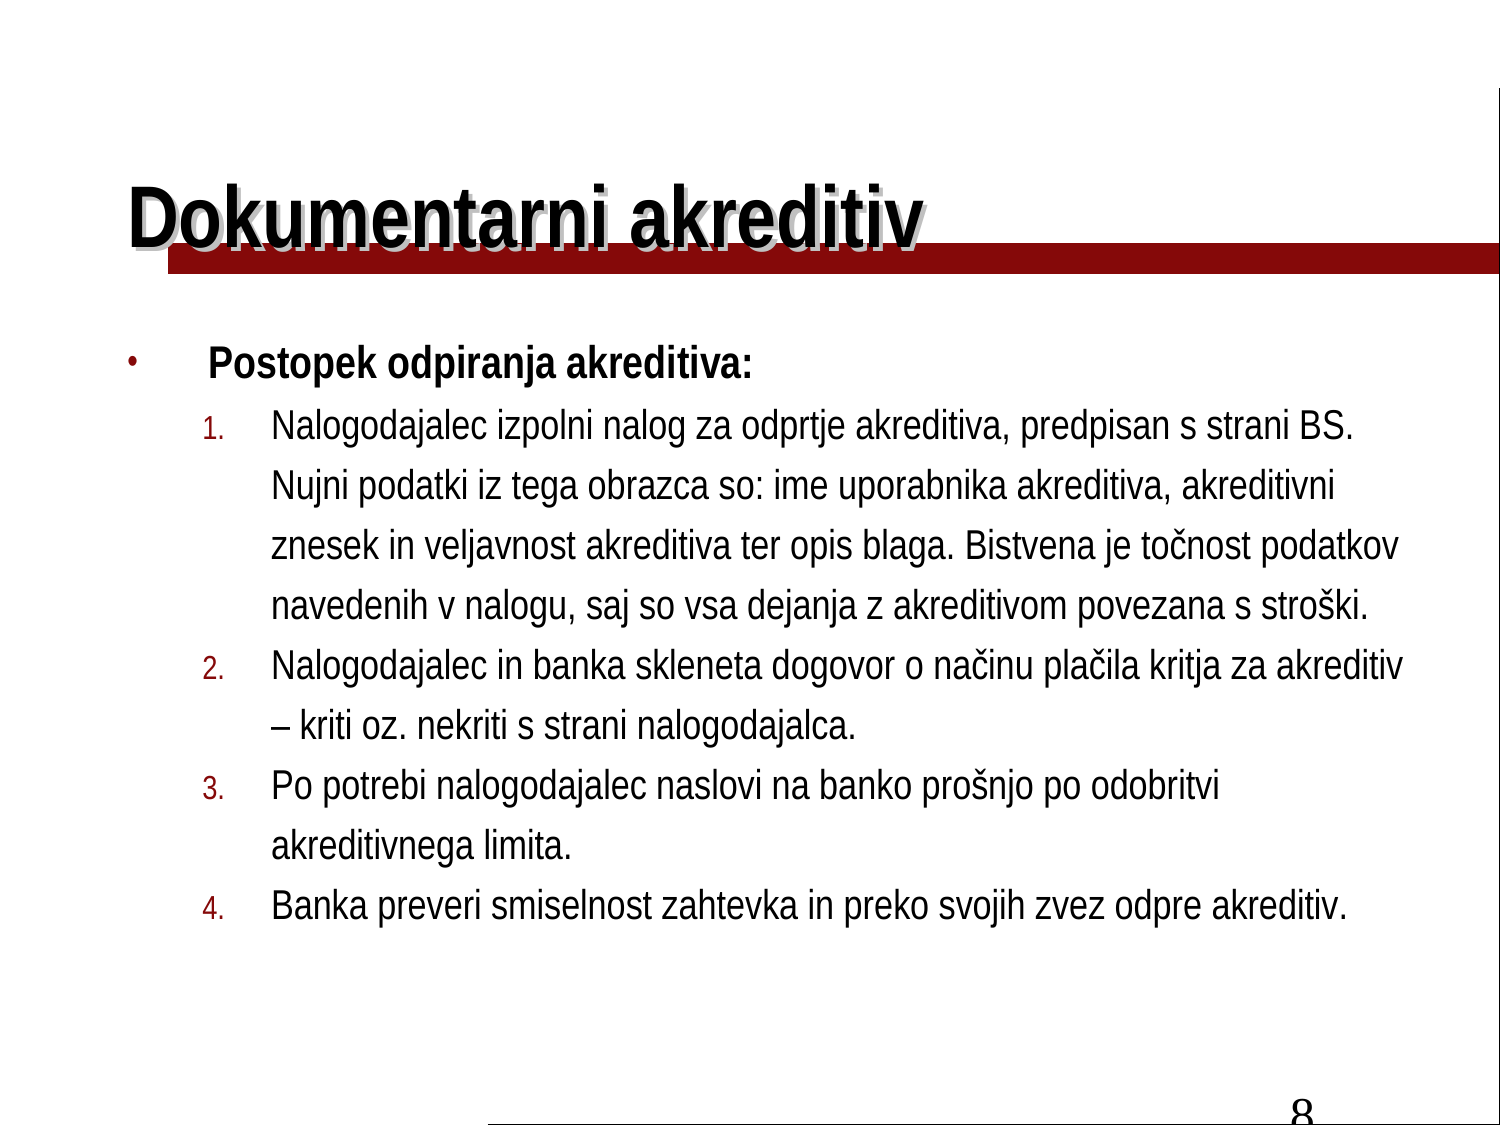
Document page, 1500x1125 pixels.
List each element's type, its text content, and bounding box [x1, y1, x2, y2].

list Postopek odpiranja akreditiva: Nalogodajalec izpolni nalog za odprtje akreditiva, predpisan s strani BS. Nujni podatki iz tega obrazca so: ime uporabnika akreditiva, akreditivni znesek in veljavnost akreditiva ter opis blaga. Bistvena je točnost podatkov navedenih v nalogu, saj so vsa dejanja z akreditivom povezana s stroški. Nalogodajalec in banka skleneta dogovor o načinu plačila kritja za akreditiv – kriti oz. nekriti s strani nalogodajalca. Po potrebi nalogodajalec naslovi na banko prošnjo po odobritvi akreditivnega limita. Banka preveri smiselnost zahtevka in preko svojih zvez odpre akreditiv. [112, 324, 1425, 1001]
title Dokumentarni akreditiv [112, 137, 1388, 288]
